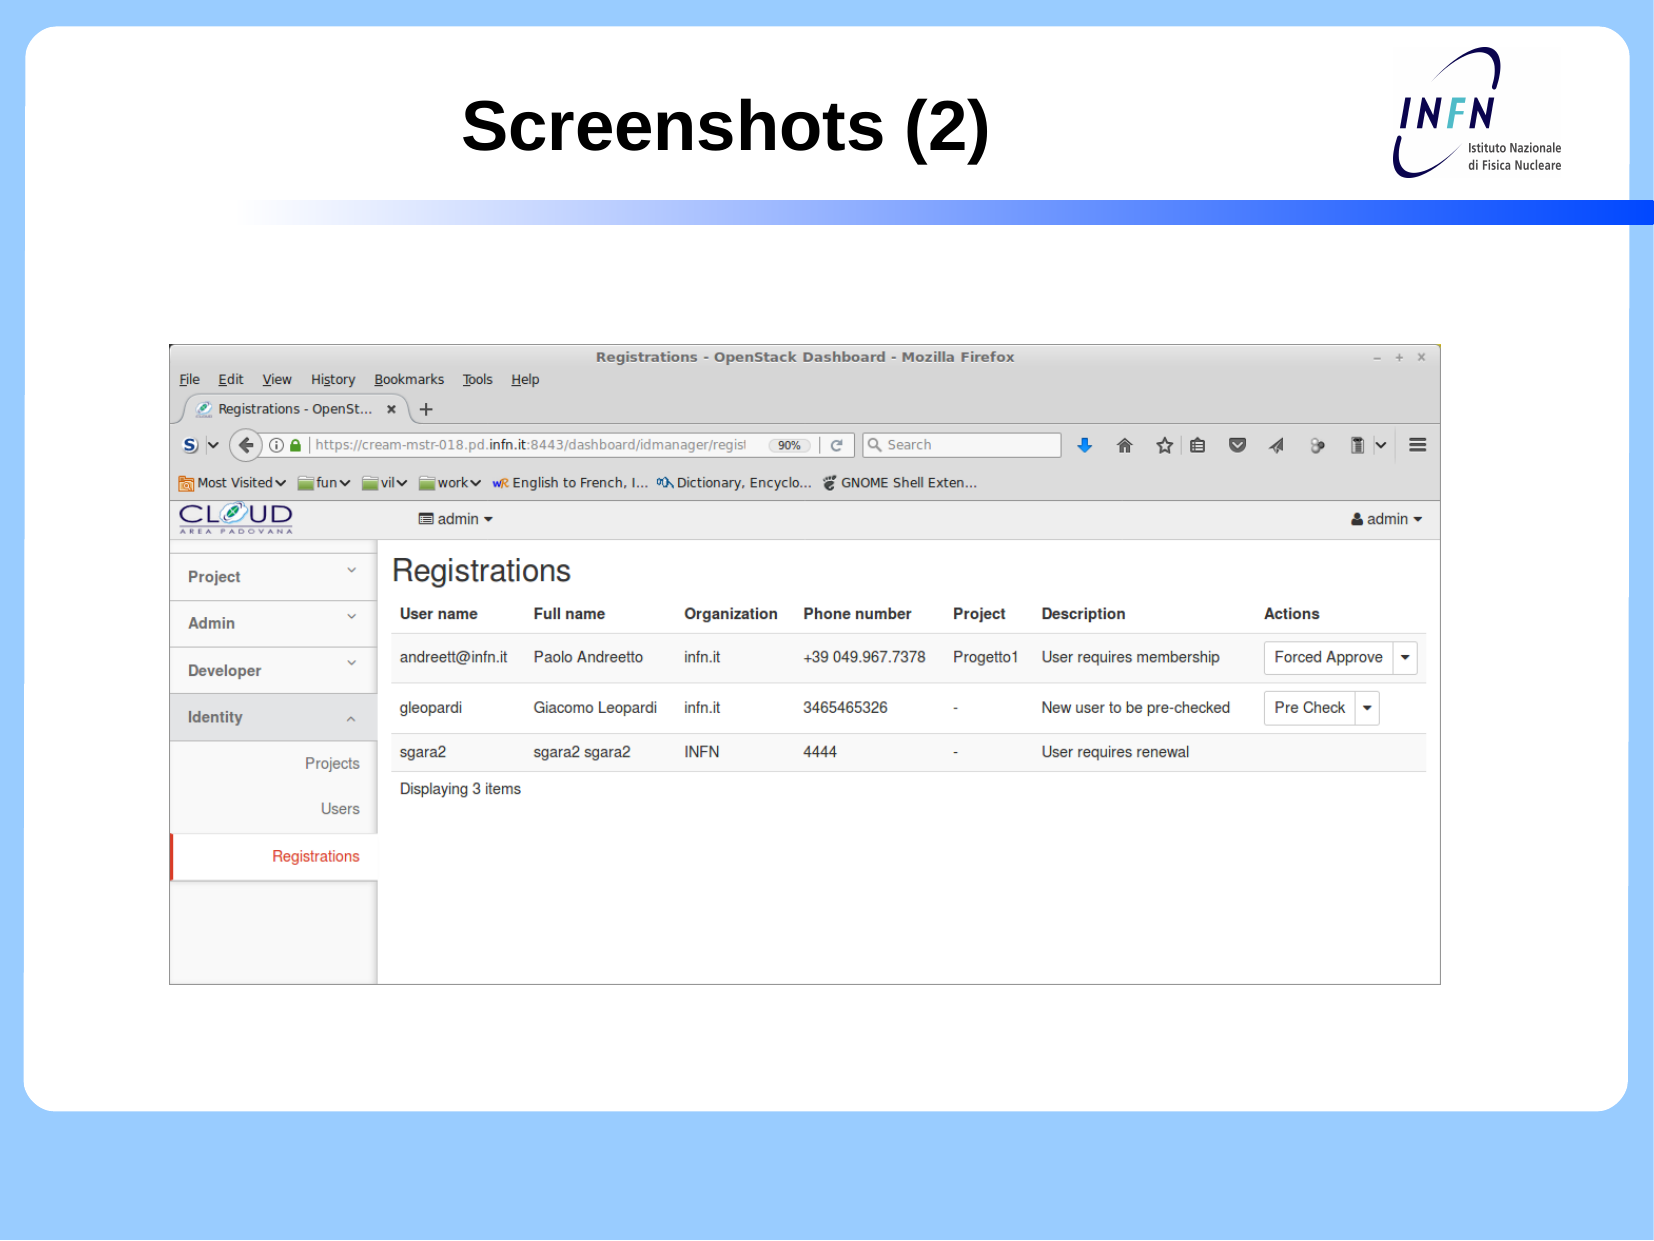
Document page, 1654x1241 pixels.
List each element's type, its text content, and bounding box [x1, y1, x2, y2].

picture [1393, 47, 1561, 178]
picture [169, 344, 1441, 985]
text_box Screenshots (2) [82, 46, 1370, 199]
